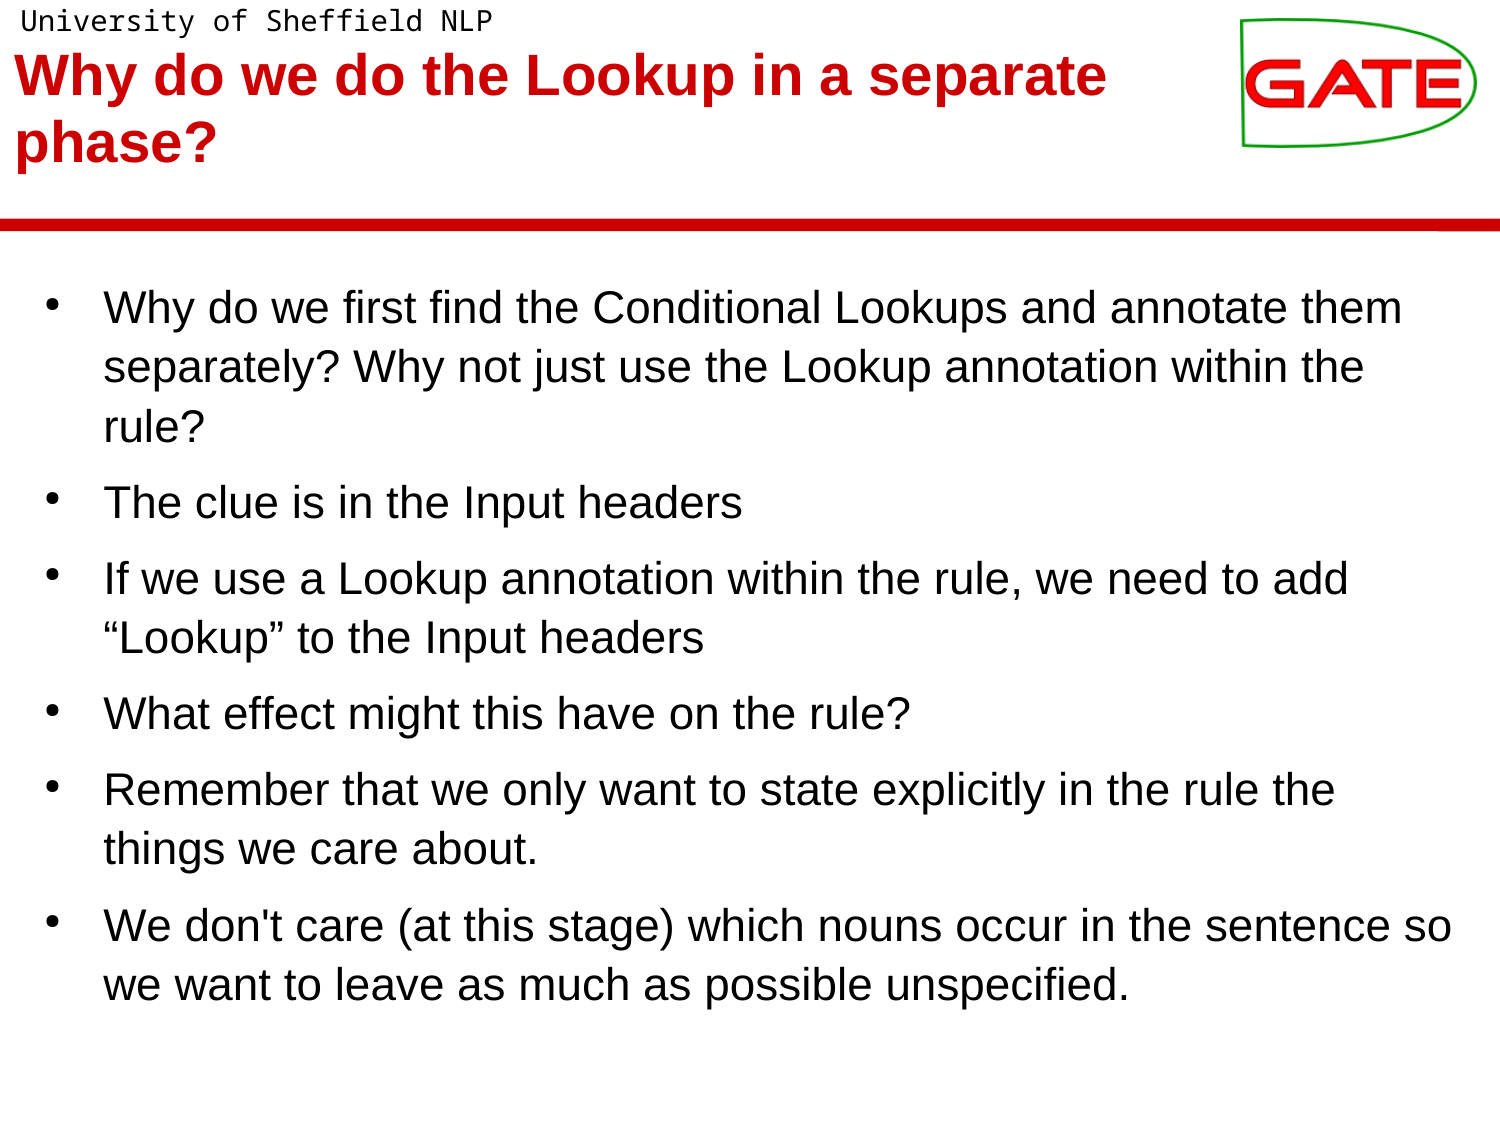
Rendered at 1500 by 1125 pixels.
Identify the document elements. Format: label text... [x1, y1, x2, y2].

picture [1240, 18, 1477, 148]
list Why do we first find the Conditional Lookups and annotate them separately? Why not just use the Lookup annotation within the rule? The clue is in the Input headers If we use a Lookup annotation within the rule, we need to add “Lookup” to the Input headers What effect might this have on the rule? Remember that we only want to state explicitly in the rule the things we care about. We don't care (at this stage) which nouns occur in the sentence so we want to leave as much as possible unspecified. [29, 265, 1477, 1075]
title Why do we do the Lookup in a separate phase? [0, 4, 1239, 213]
